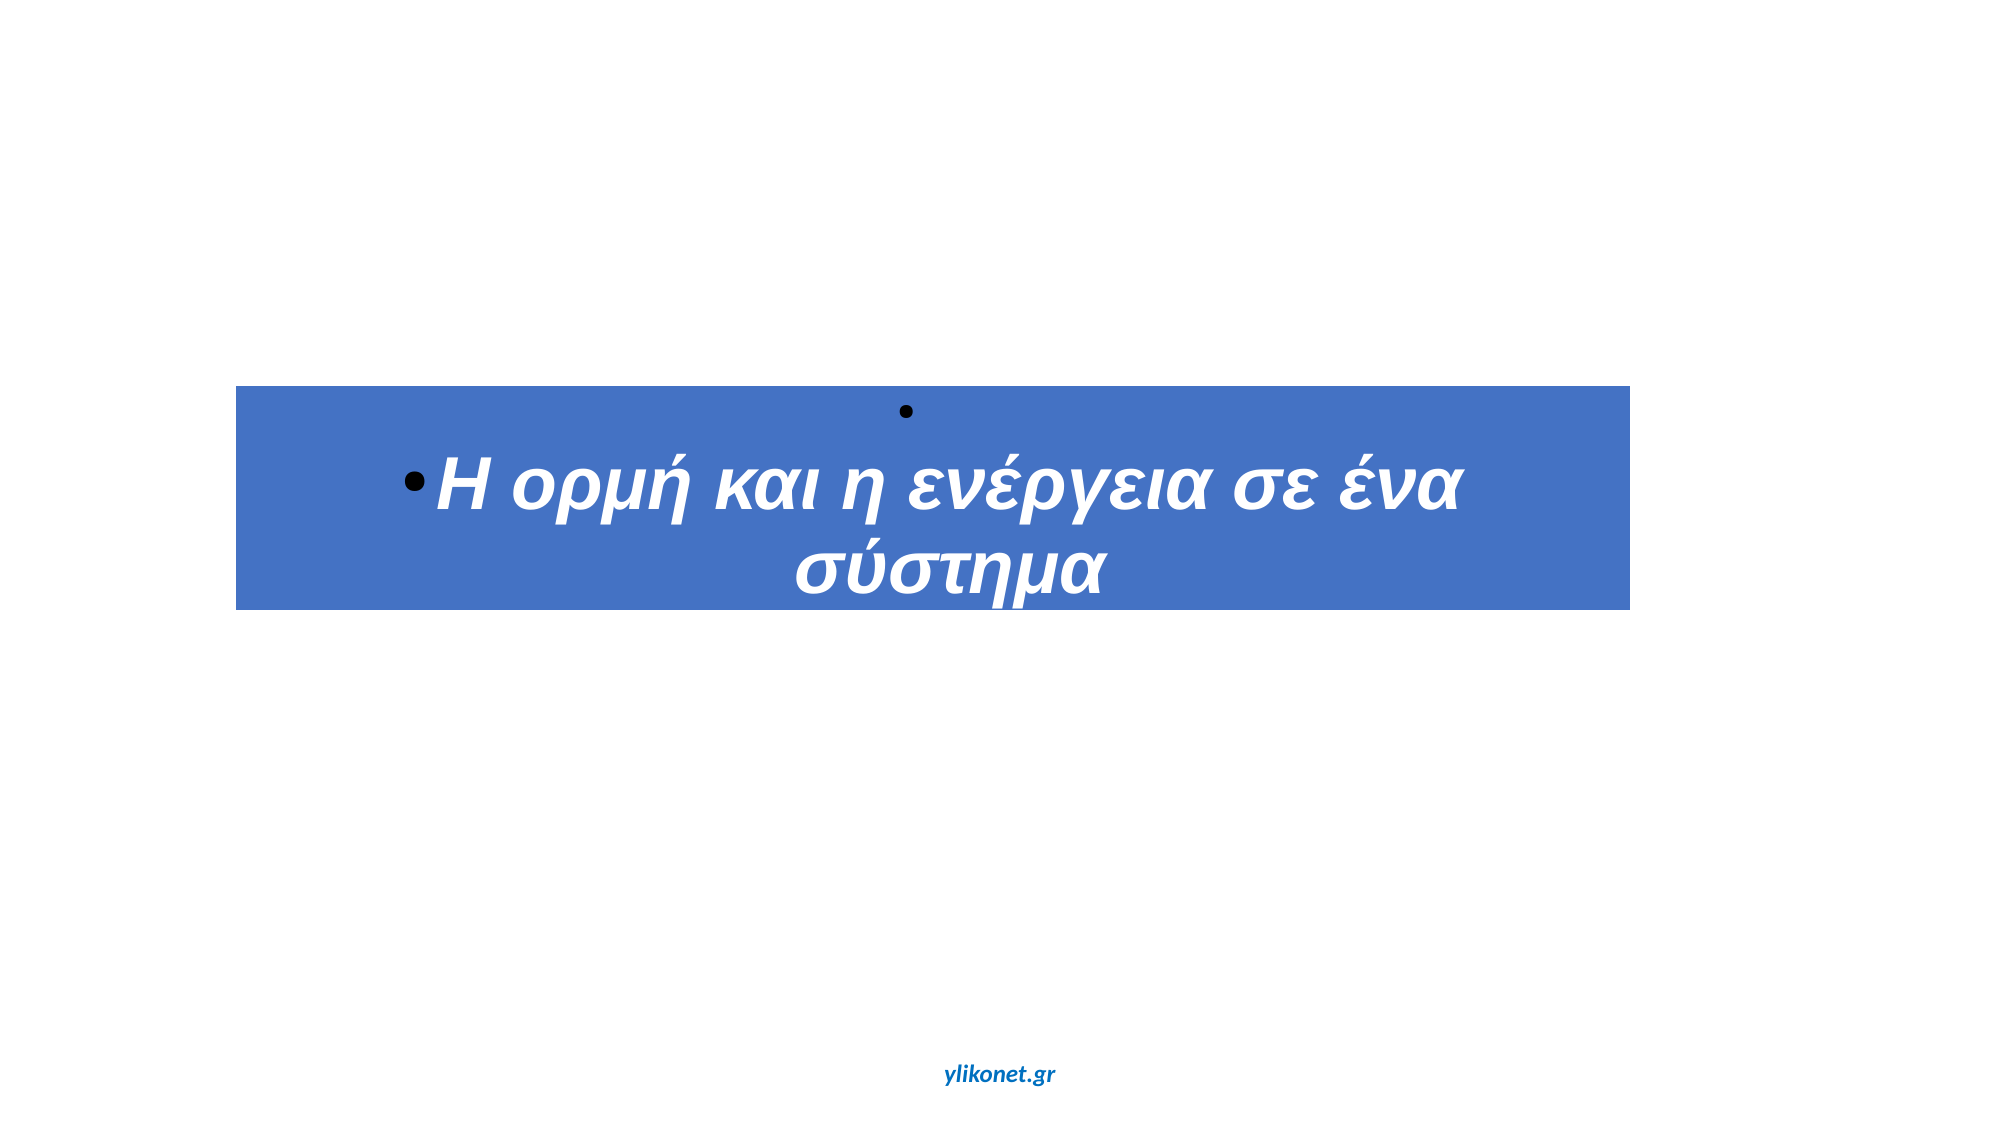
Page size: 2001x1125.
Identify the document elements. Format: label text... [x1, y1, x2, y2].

text_box ylikonet.gr [683, 1042, 1317, 1103]
table_header Η ορμή και η ενέργεια σε ένα σύστημα [236, 386, 1630, 610]
